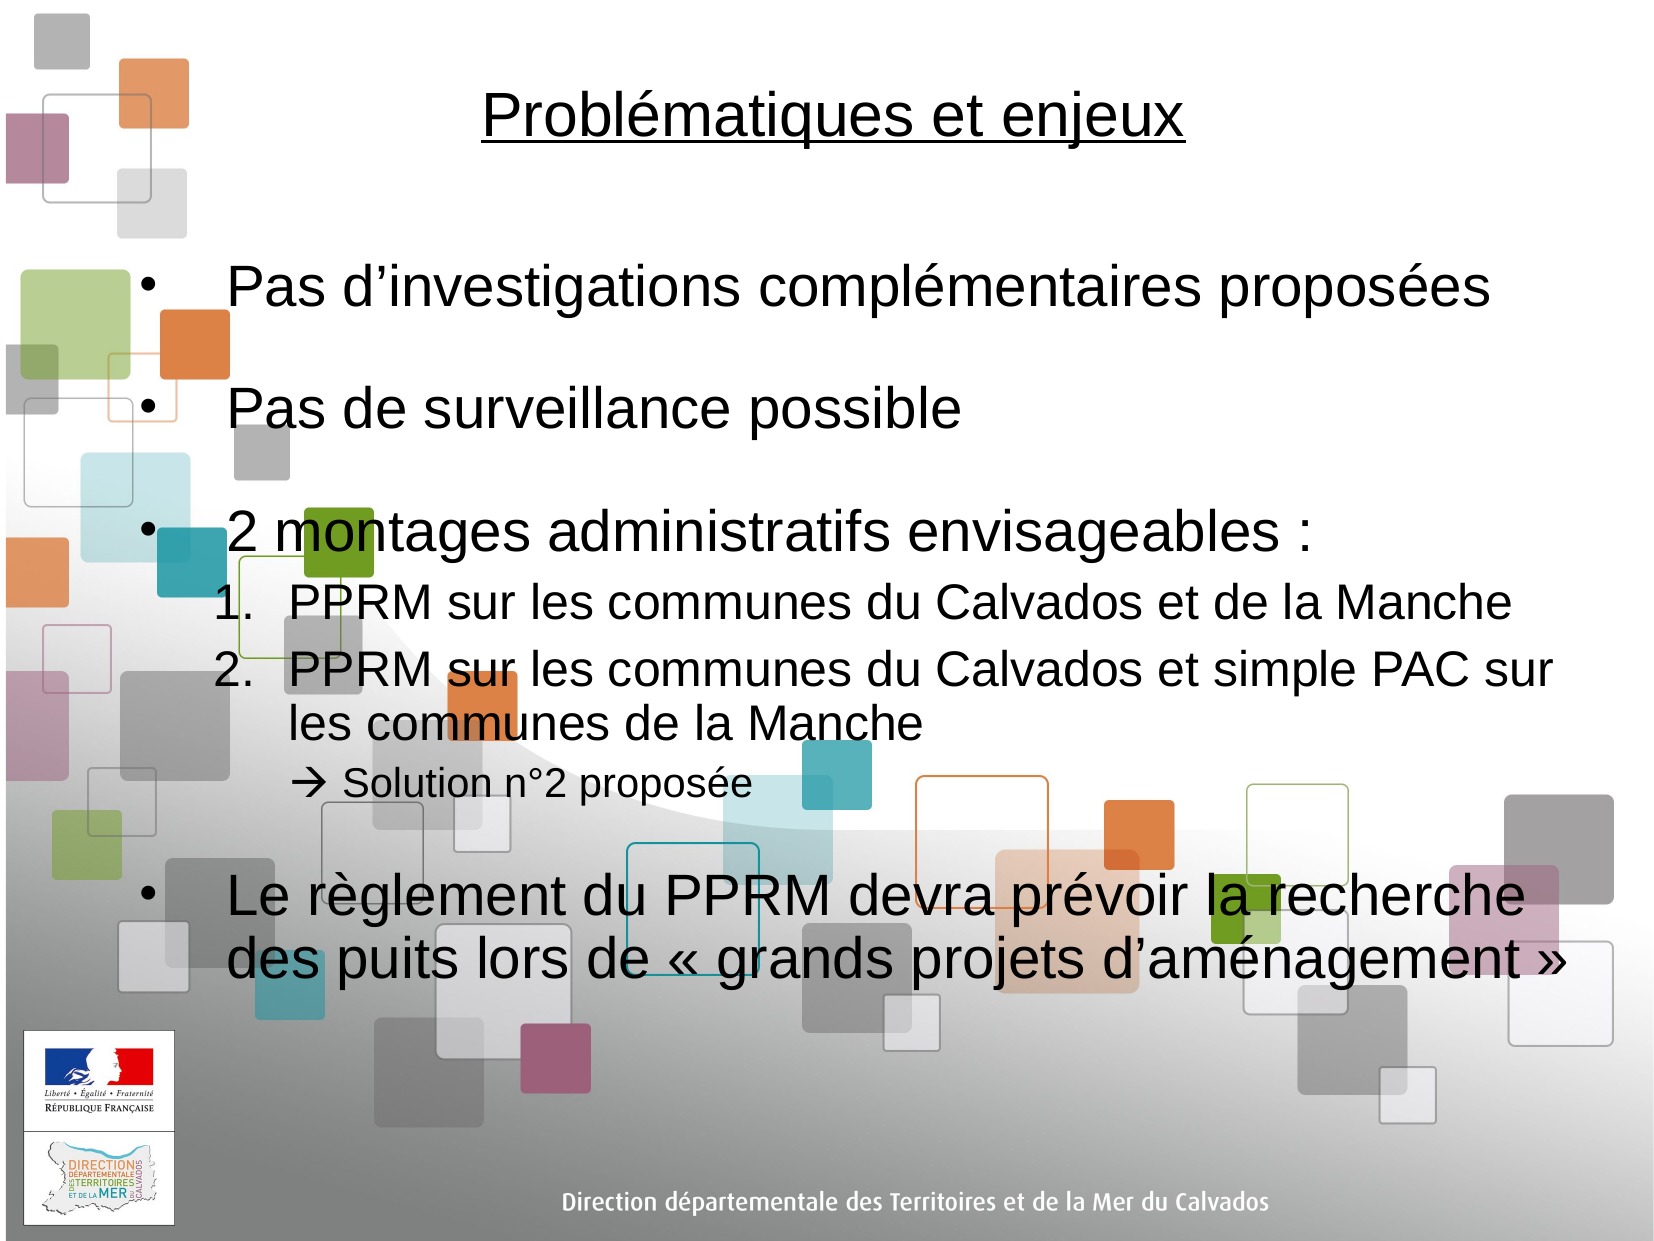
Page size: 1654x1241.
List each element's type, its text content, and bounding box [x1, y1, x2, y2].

list Pas d’investigations complémentaires proposées Pas de surveillance possible 2 montages administratifs envisageables : PPRM sur les communes du Calvados et de la Manche PPRM sur les communes du Calvados et simple PAC sur les communes de la Manche  Solution n°2 proposée Le règlement du PPRM devra prévoir la recherche des puits lors de « grands projets d’aménagement » [124, 248, 1599, 1144]
text_box Problématiques et enjeux [68, 66, 1599, 157]
picture [5, 3, 1654, 1241]
